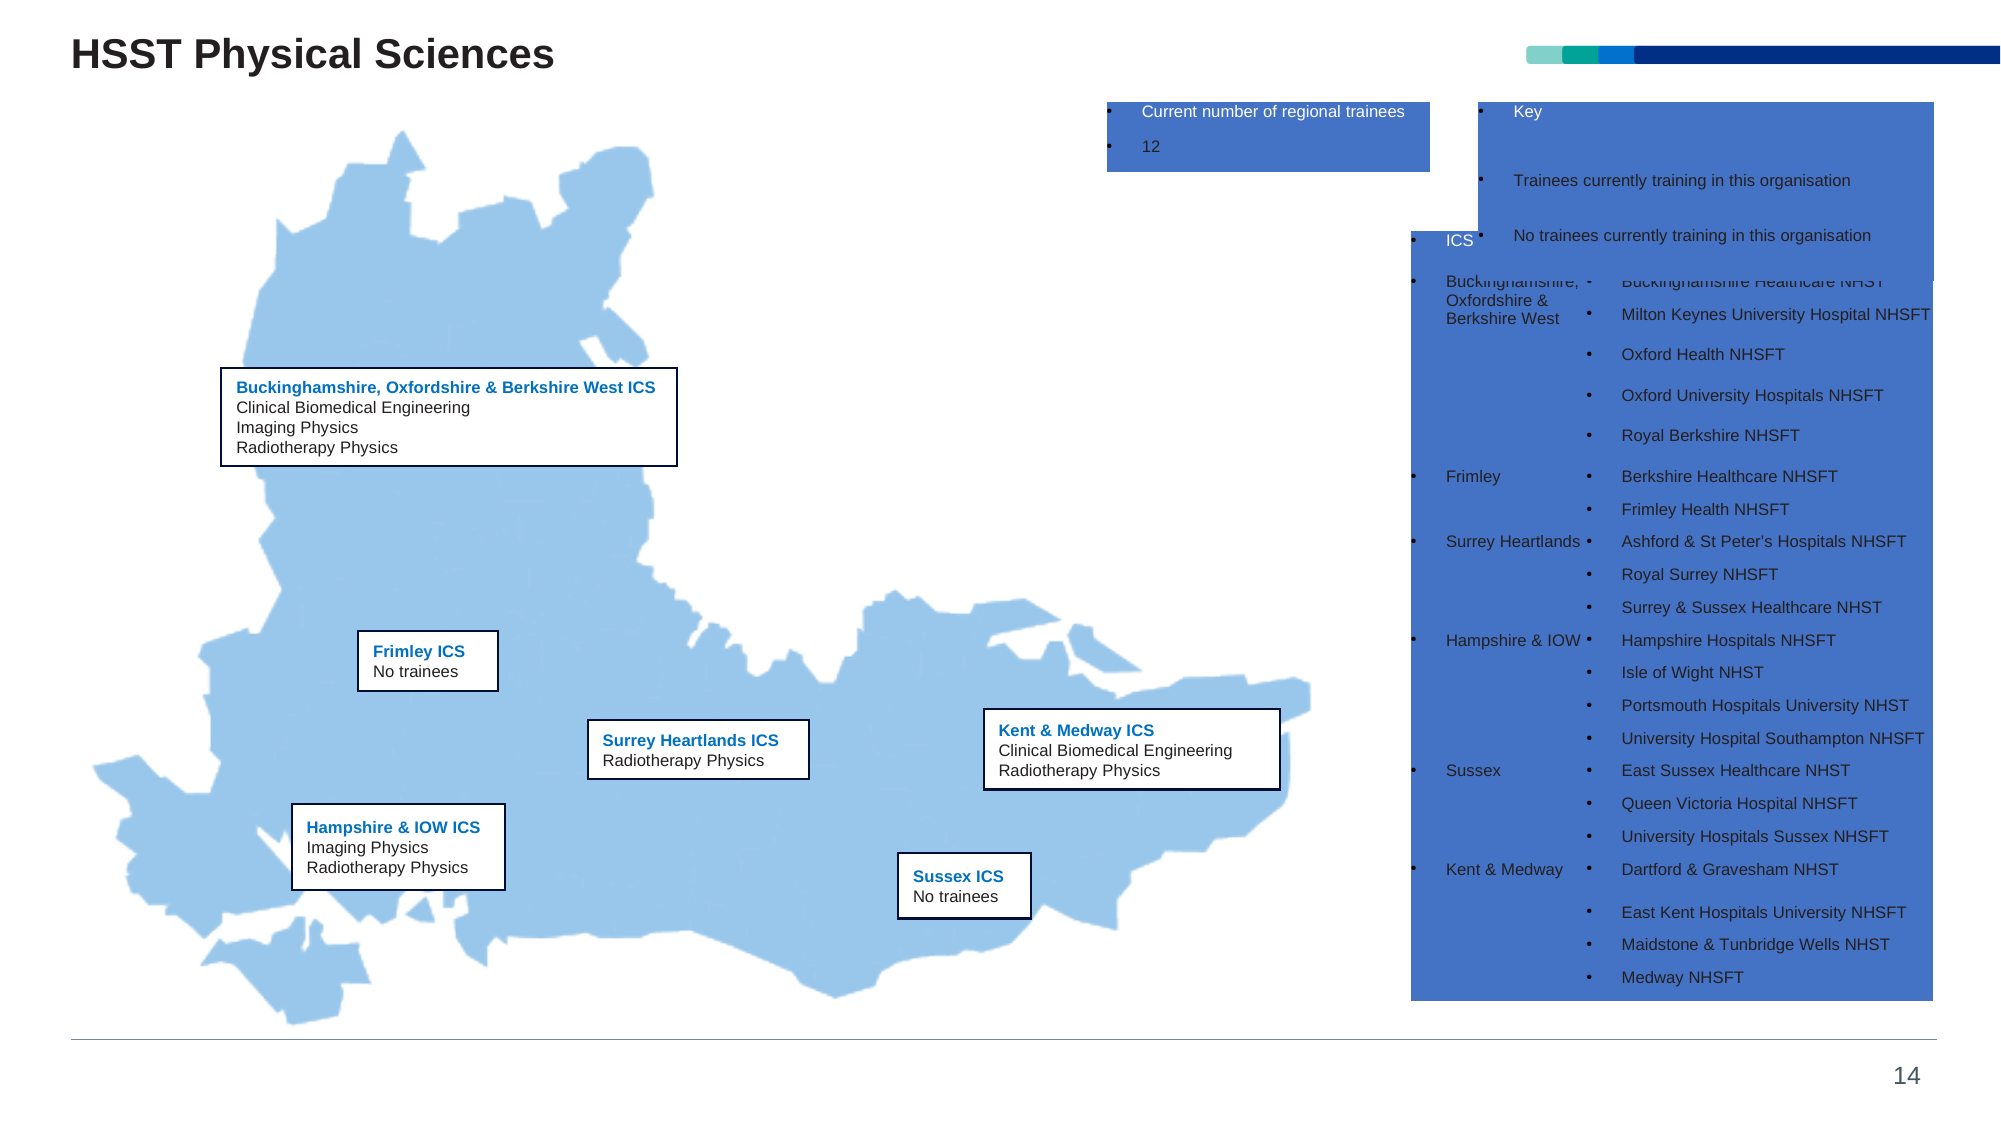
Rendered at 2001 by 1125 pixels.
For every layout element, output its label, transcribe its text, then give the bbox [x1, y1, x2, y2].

table_cell No trainees currently training in this organisation [1478, 226, 1876, 281]
picture [67, 114, 1332, 1048]
table_cell Royal Berkshire NHSFT [1586, 427, 1933, 467]
table_cell Buckinghamshire Healthcare NHST [1586, 281, 1933, 305]
table_cell Medway NHSFT [1586, 968, 1933, 1001]
text_box Buckinghamshire, Oxfordshire & Berkshire West ICS Clinical Biomedical Engineering Imaging Physics Radiotherapy Physics [221, 368, 677, 466]
table_cell Berkshire Healthcare NHSFT [1586, 467, 1933, 500]
table_cell University Hospital Southampton NHSFT [1586, 729, 1933, 762]
table_cell Ashford & St Peter’s Hospitals NHSFT [1586, 533, 1933, 565]
table_cell Sussex [1411, 762, 1586, 860]
table_cell 12 [1107, 137, 1430, 172]
table_cell Maidstone & Tunbridge Wells NHST [1586, 936, 1933, 968]
table_cell East Sussex Healthcare NHST [1586, 762, 1933, 794]
table_header ICS [1411, 231, 1478, 272]
table_cell Dartford & Gravesham NHST [1586, 860, 1933, 903]
table_cell Hampshire Hospitals NHSFT [1586, 631, 1933, 663]
text_box Frimley ICS No trainees [358, 631, 498, 691]
table_cell Queen Victoria Hospital NHSFT [1586, 794, 1933, 827]
table_cell Frimley [1411, 467, 1586, 533]
table_cell Surrey Heartlands [1411, 533, 1586, 631]
table_cell Frimley Health NHSFT [1586, 500, 1933, 533]
table_cell Isle of Wight NHST [1586, 663, 1933, 696]
table_cell Buckinghamshire, Oxfordshire & Berkshire West [1411, 272, 1586, 467]
table_header [1876, 102, 1934, 171]
text_box Kent & Medway ICS Clinical Biomedical Engineering Radiotherapy Physics [984, 709, 1280, 790]
table_cell [1876, 226, 1934, 281]
table_cell Royal Surrey NHSFT [1586, 565, 1933, 598]
title HSST Physical Sciences [70, 32, 1513, 79]
table_cell Kent & Medway [1411, 860, 1586, 1001]
table_cell Milton Keynes University Hospital NHSFT [1586, 305, 1933, 345]
text_box Surrey Heartlands ICS Radiotherapy Physics [588, 720, 809, 779]
text_box Sussex ICS No trainees [898, 853, 1031, 918]
table_cell Oxford Health NHSFT [1586, 345, 1933, 386]
text_box Hampshire & IOW ICS Imaging Physics Radiotherapy Physics [292, 804, 505, 890]
table_cell Oxford University Hospitals NHSFT [1586, 386, 1933, 427]
table_cell Trainees currently training in this organisation [1478, 171, 1876, 226]
table_cell Hampshire & IOW [1411, 631, 1586, 762]
table_cell University Hospitals Sussex NHSFT [1586, 827, 1933, 860]
table_header Current number of regional trainees [1107, 102, 1430, 137]
table_cell [1876, 171, 1934, 226]
table_cell East Kent Hospitals University NHSFT [1586, 903, 1933, 936]
table_cell Portsmouth Hospitals University NHST [1586, 696, 1933, 729]
table_header Key [1478, 102, 1876, 171]
table_cell Surrey & Sussex Healthcare NHST [1586, 598, 1933, 631]
